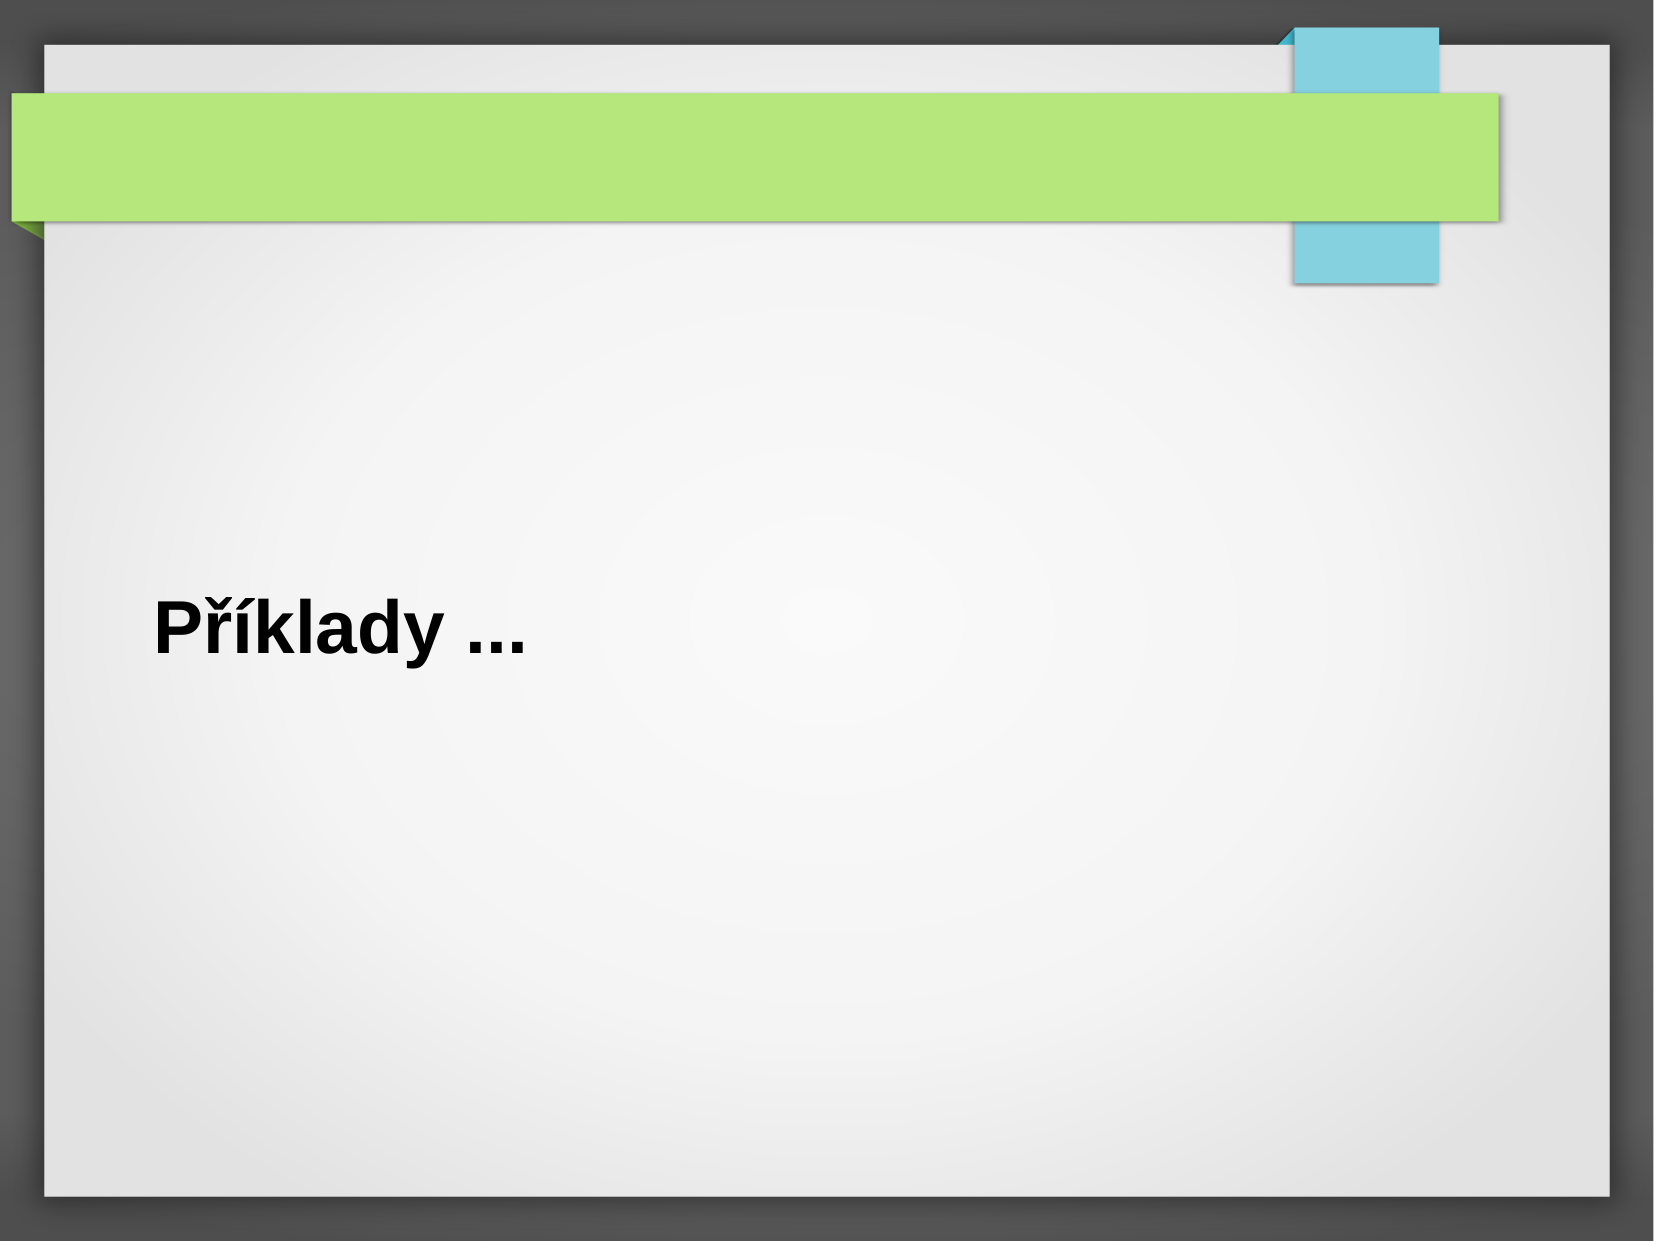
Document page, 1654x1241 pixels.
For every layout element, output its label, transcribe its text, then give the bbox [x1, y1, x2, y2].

list Příklady ... [82, 343, 1538, 1063]
picture [0, 0, 1654, 1241]
